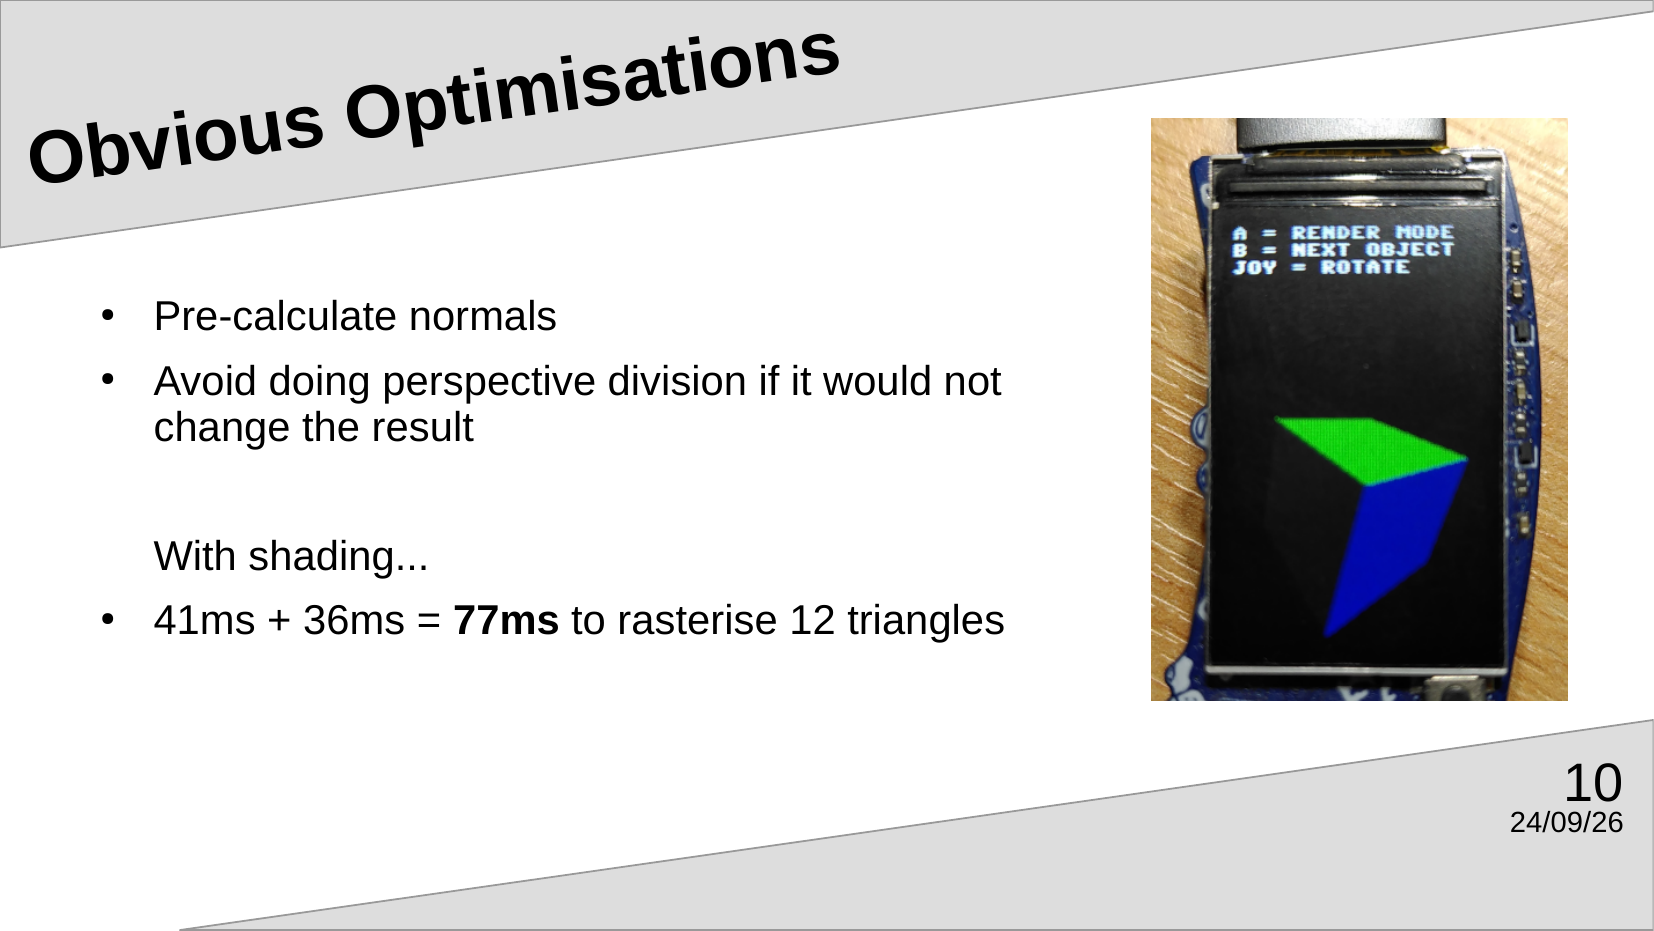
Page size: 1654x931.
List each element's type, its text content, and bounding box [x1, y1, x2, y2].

title Obvious Optimisations [16, 0, 1501, 239]
list Pre-calculate normals Avoid doing perspective division if it would not change the result With shading... 41ms + 36ms = 77ms to rasterise 12 triangles [82, 292, 1034, 833]
picture [1151, 118, 1568, 701]
